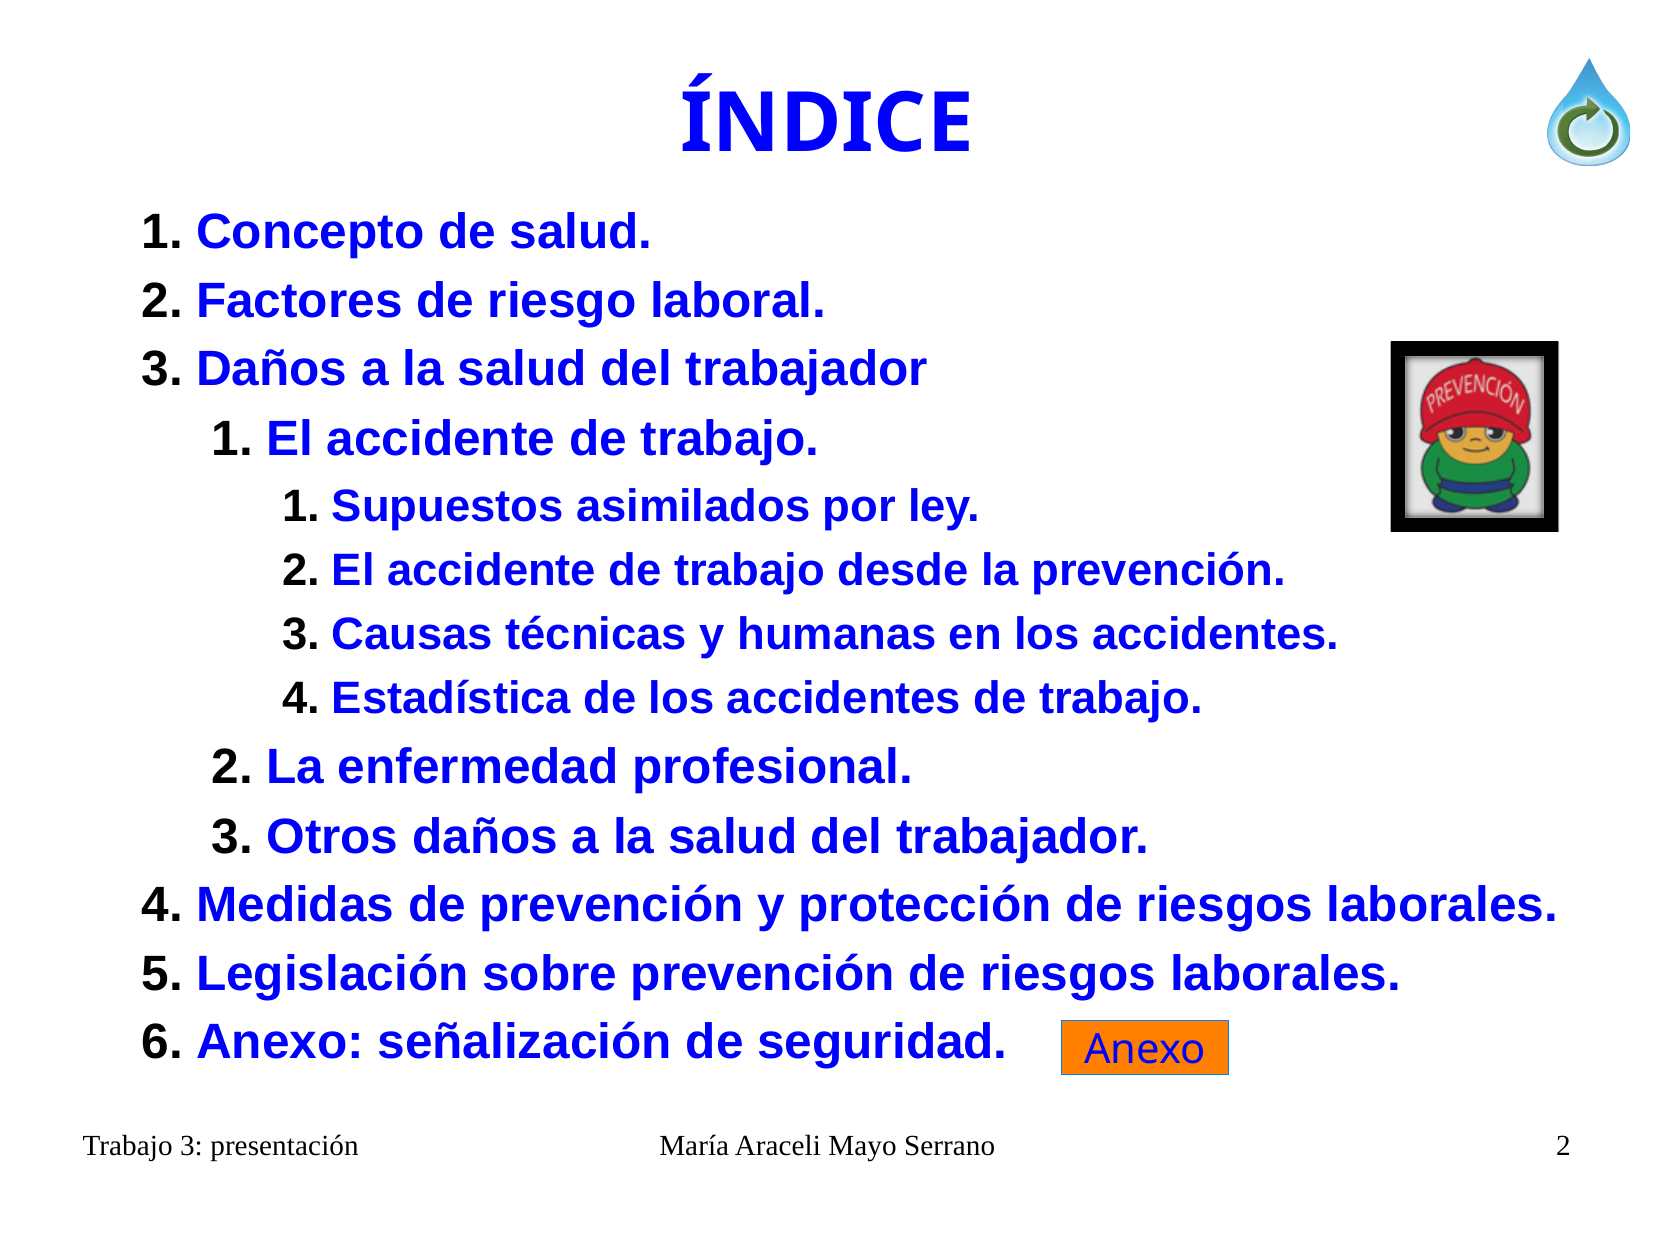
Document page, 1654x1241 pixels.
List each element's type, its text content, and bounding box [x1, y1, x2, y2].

text_box Anexo [1061, 1020, 1229, 1075]
list Concepto de salud. Factores de riesgo laboral. Daños a la salud del trabajador El accidente de trabajo. Supuestos asimilados por ley. El accidente de trabajo desde la prevención. Causas técnicas y humanas en los accidentes. Estadística de los accidentes de trabajo. La enfermedad profesional. Otros daños a la salud del trabajador. Medidas de prevención y protección de riesgos laborales. Legislación sobre prevención de riesgos laborales. Anexo: señalización de seguridad. [141, 212, 1583, 1075]
picture [1389, 340, 1560, 532]
picture [1571, 58, 1630, 166]
title ÍNDICE [82, 49, 1571, 189]
